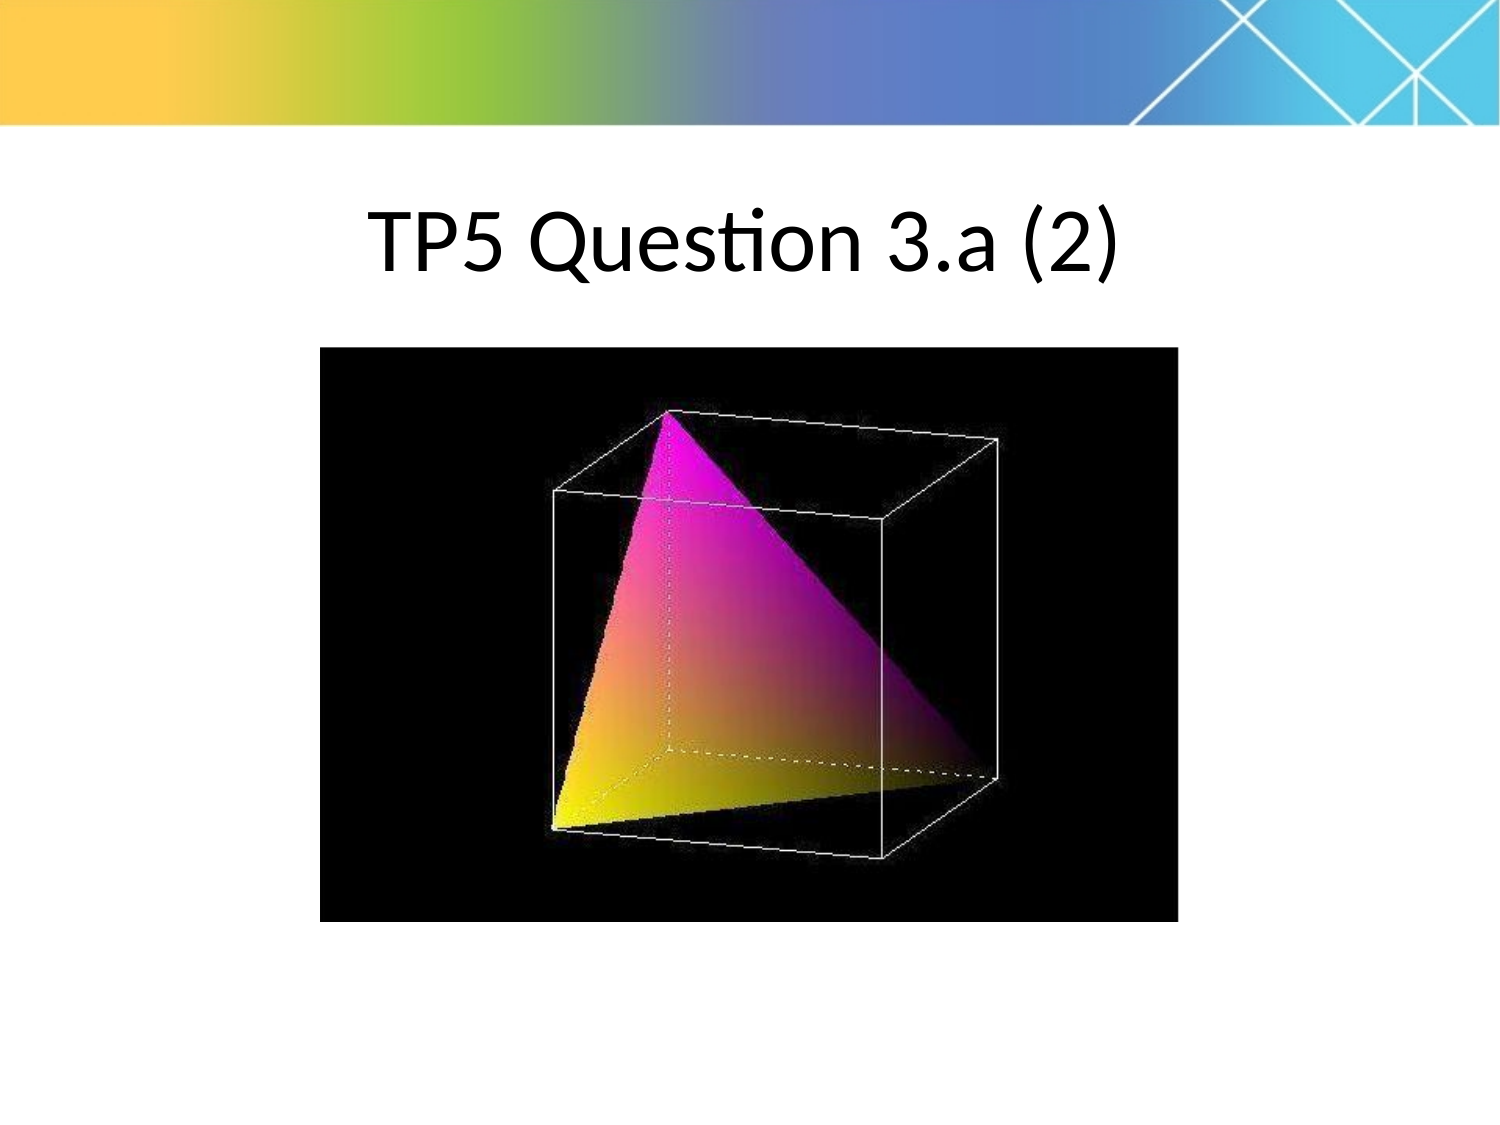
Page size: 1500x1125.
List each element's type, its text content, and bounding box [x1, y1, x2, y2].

text_box [320, 346, 1180, 922]
title TP5 Question 3.a (2) [70, 140, 1421, 329]
picture [0, 0, 1500, 127]
